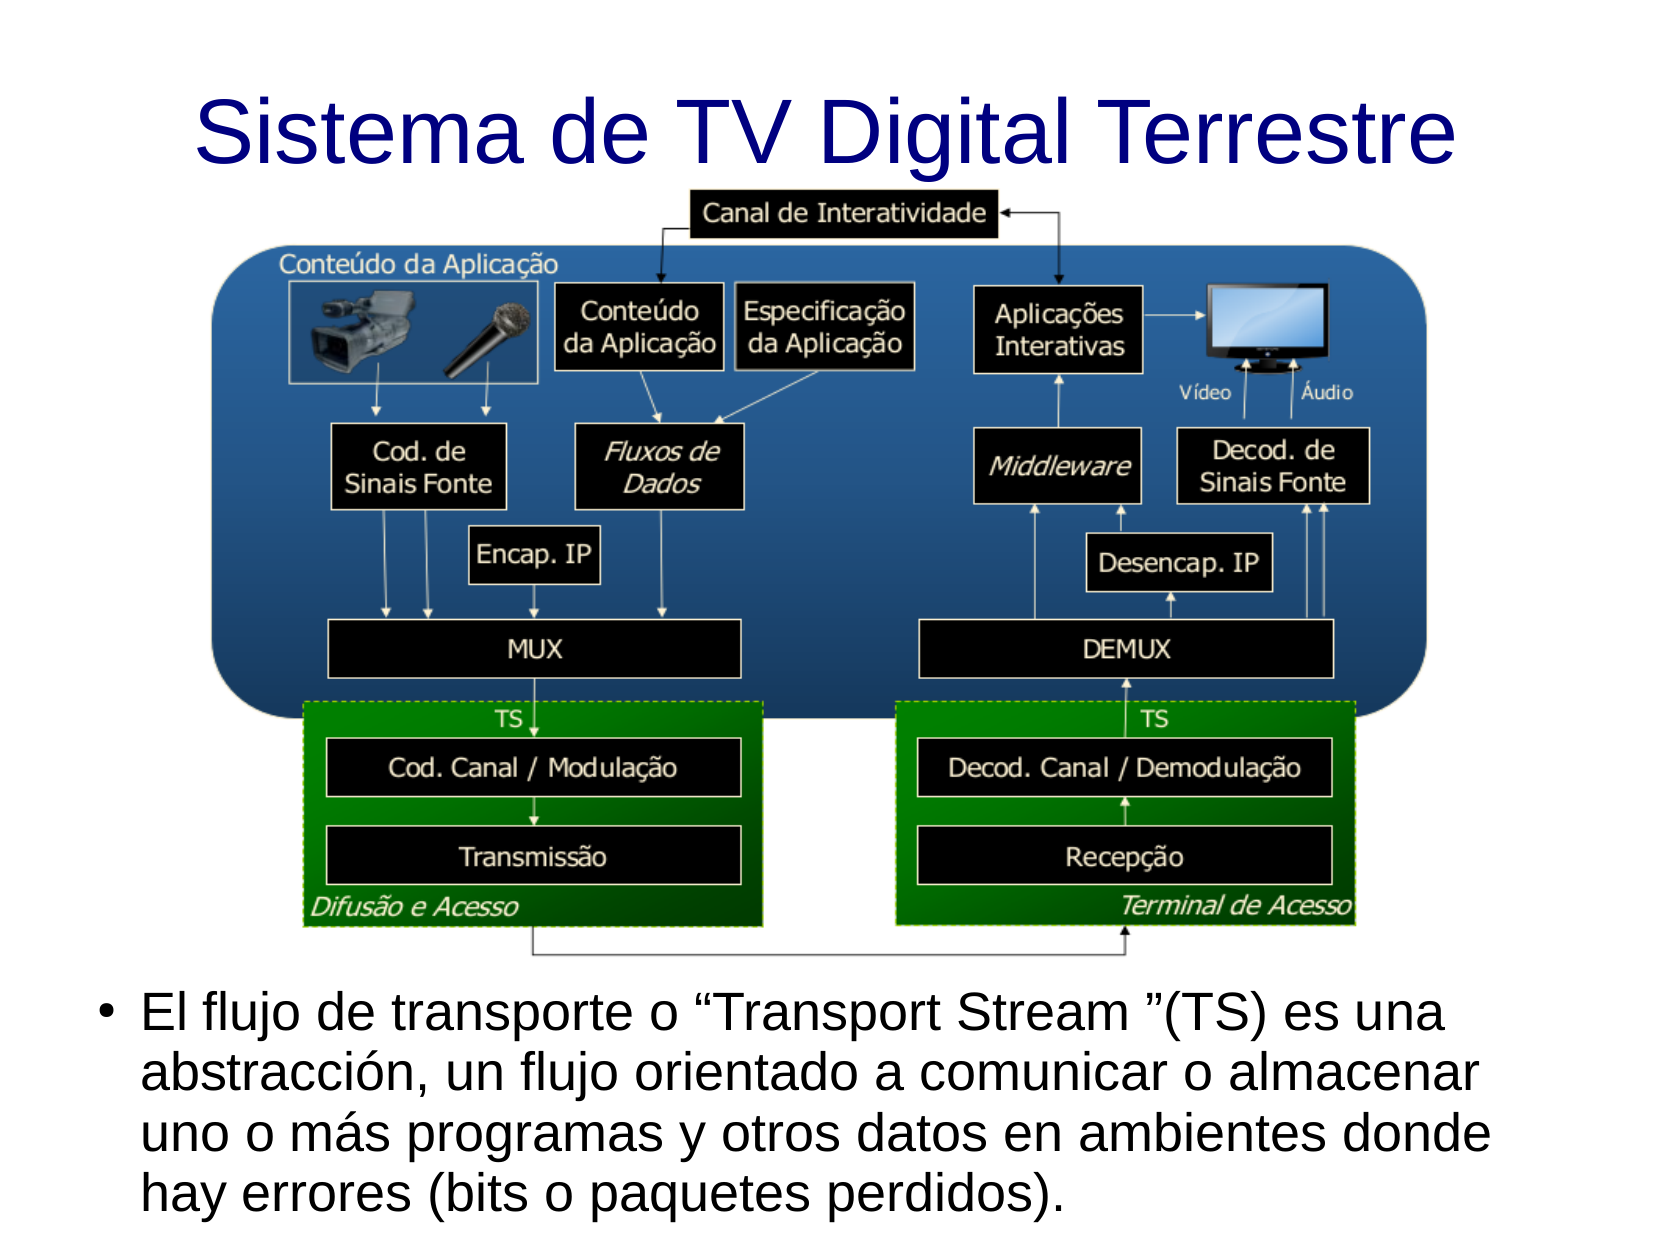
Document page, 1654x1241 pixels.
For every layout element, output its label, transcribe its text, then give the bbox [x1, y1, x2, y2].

picture [187, 214, 1491, 981]
title Sistema de TV Digital Terrestre [82, 49, 1571, 214]
list El flujo de transporte o “Transport Stream ”(TS) es una abstracción, un flujo orientado a comunicar o almacenar uno o más programas y otros datos en ambientes donde hay errores (bits o paquetes perdidos). [82, 981, 1580, 1228]
